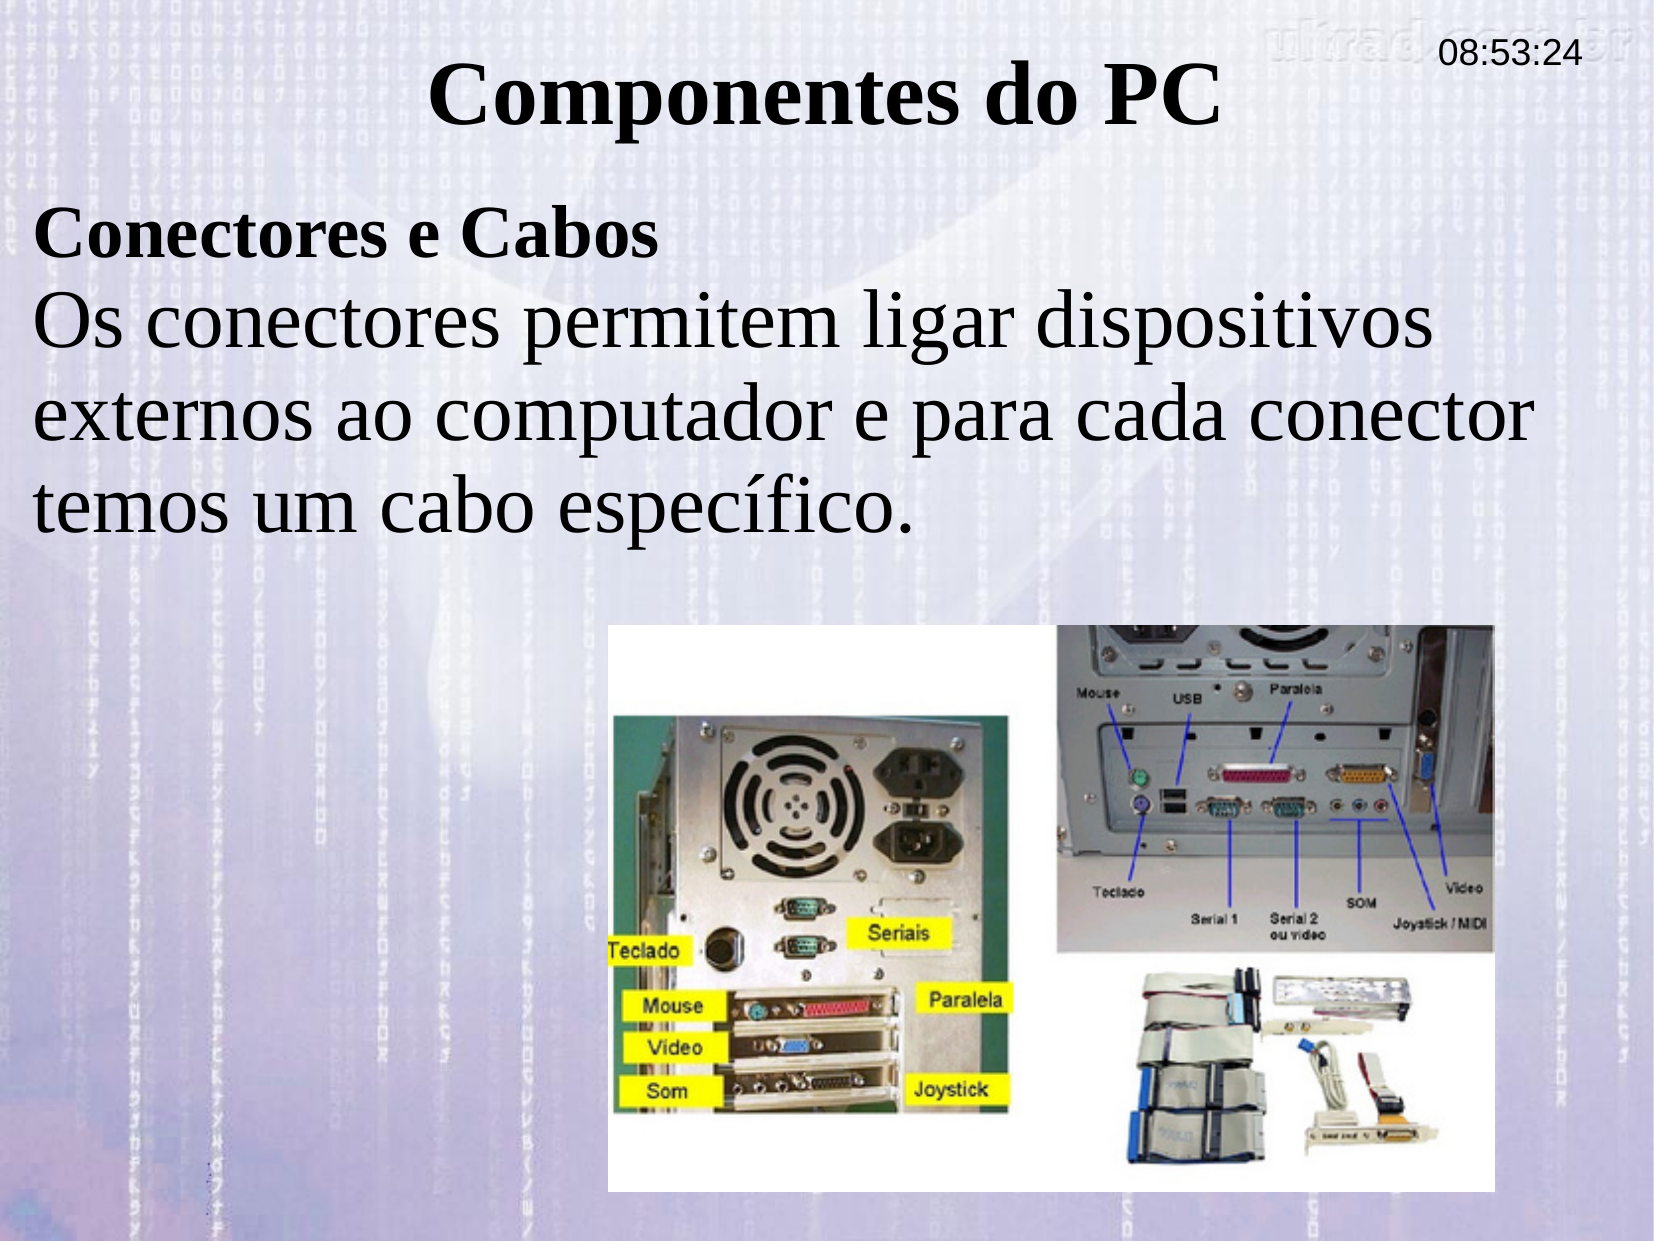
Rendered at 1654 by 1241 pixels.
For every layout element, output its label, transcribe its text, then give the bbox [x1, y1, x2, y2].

text_box Conectores e Cabos Os conectores permitem ligar dispositivos externos ao computador e para cada conector temos um cabo específico. [17, 183, 1625, 598]
text_box 09:59:01 [1423, 23, 1631, 94]
picture [0, 0, 1654, 1241]
text_box Componentes do PC [29, 35, 1625, 171]
